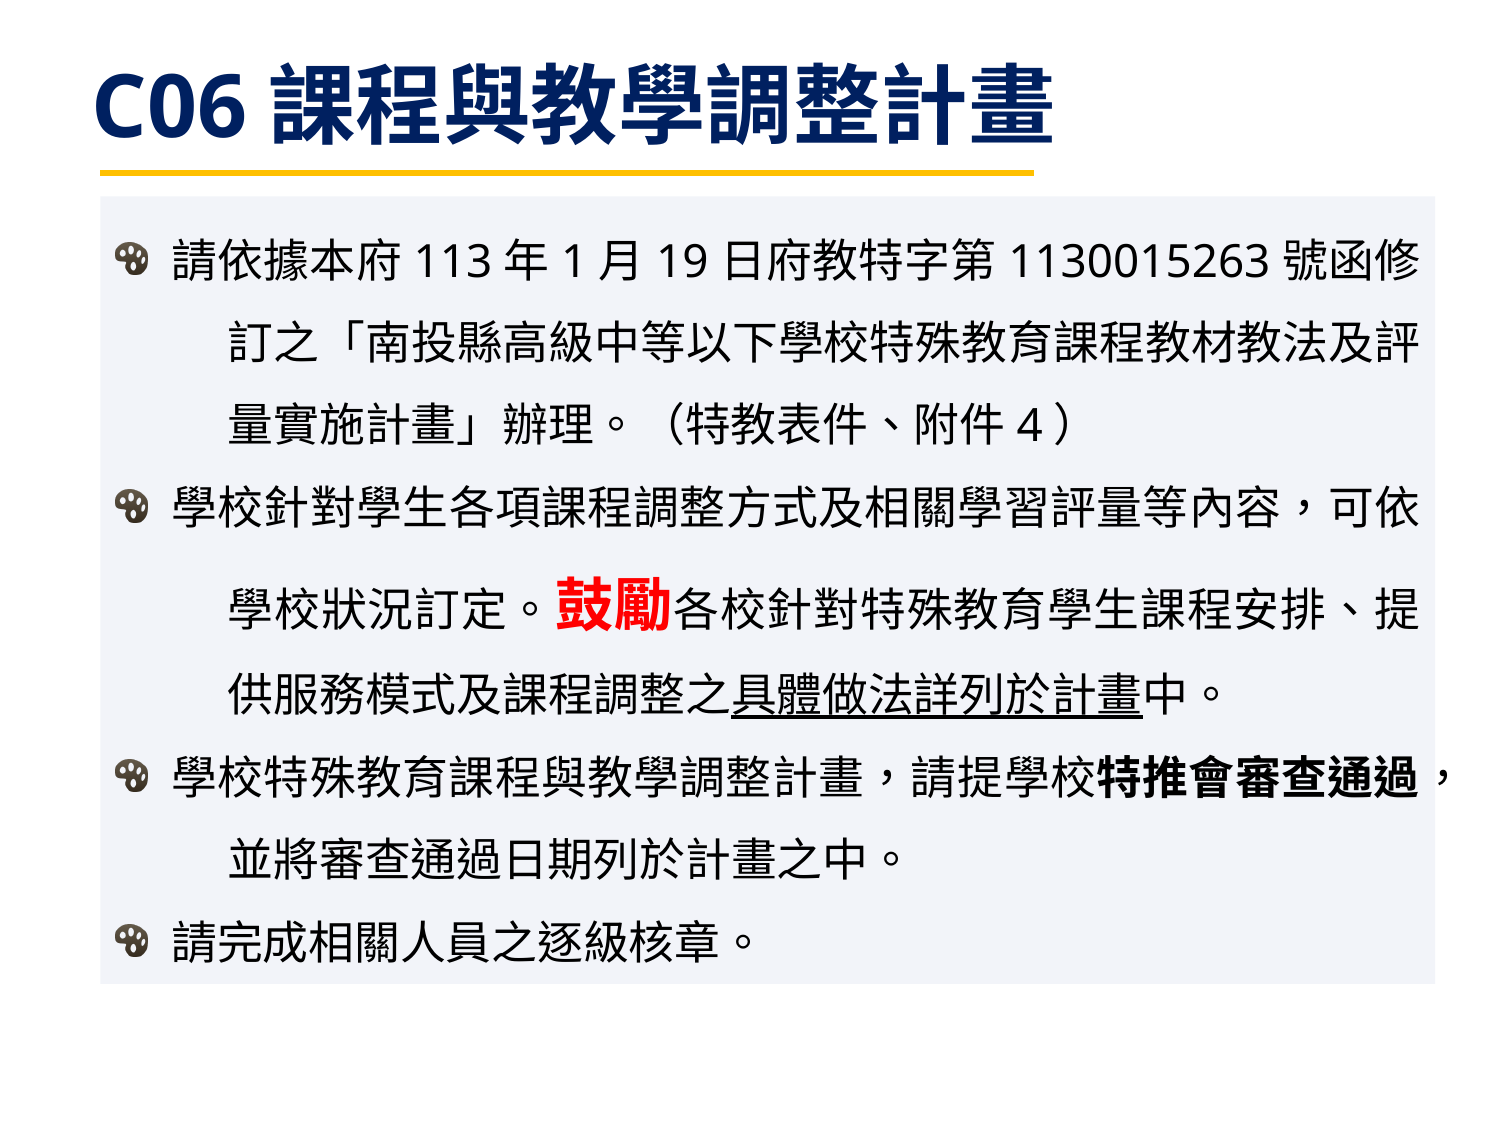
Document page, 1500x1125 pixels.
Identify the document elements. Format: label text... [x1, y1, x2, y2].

text_box 請依據本府113年1月19日府教特字第1130015263號函修訂之「南投縣高級中等以下學校特殊教育課程教材教法及評量實施計畫」辦理。（特教表件、附件4） 學校針對學生各項課程調整方式及相關學習評量等內容，可依學校狀況訂定。鼓勵各校針對特殊教育學生課程安排、提供服務模式及課程調整之具體做法詳列於計畫中。 學校特殊教育課程與教學調整計畫，請提學校特推會審查通過，並將審查通過日期列於計畫之中。 請完成相關人員之逐級核章。 [100, 196, 1436, 984]
text_box C06課程與教學調整計畫 [76, 42, 1067, 164]
